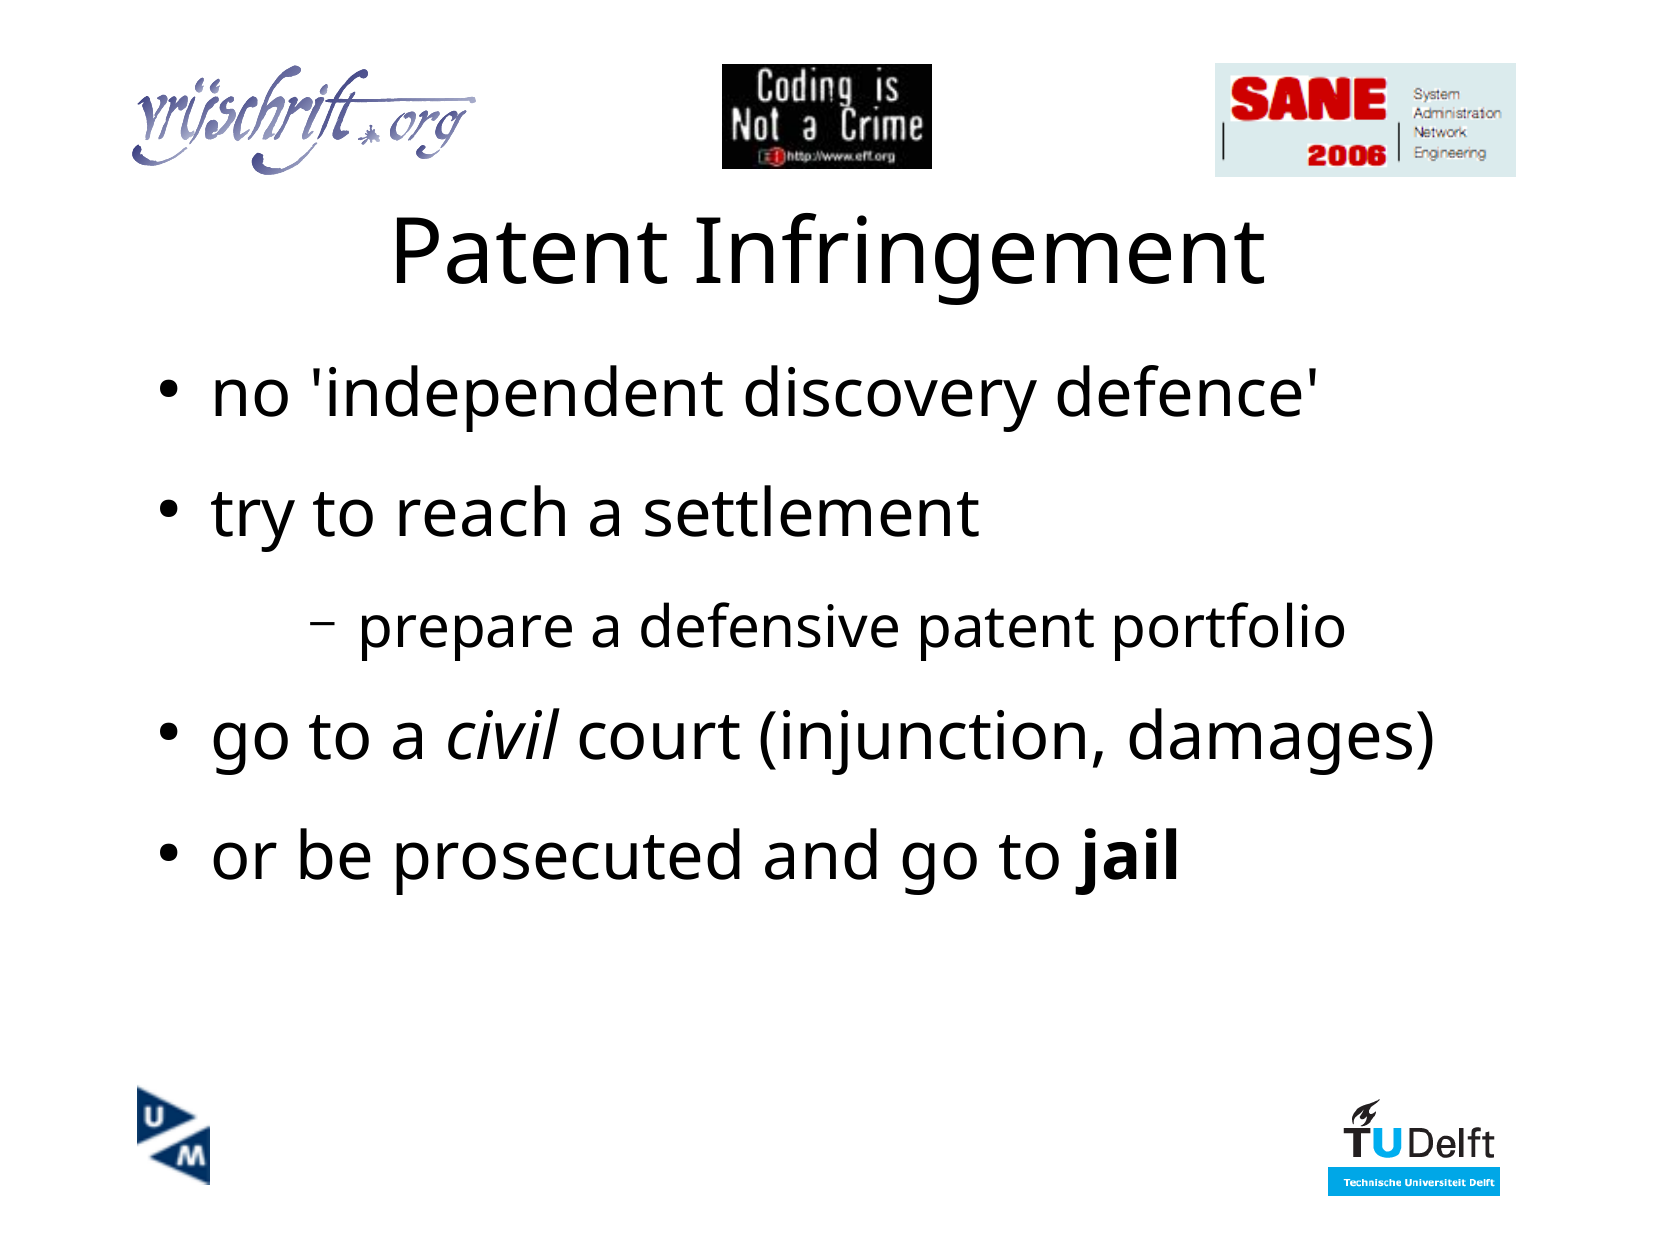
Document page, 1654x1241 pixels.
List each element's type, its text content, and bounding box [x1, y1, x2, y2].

picture [1215, 63, 1516, 144]
picture [1478, 1180, 1492, 1185]
title Patent Infringement [121, 144, 1534, 344]
picture [722, 64, 932, 144]
picture [137, 1127, 210, 1185]
list no 'independent discovery defence' try to reach a settlement prepare a defensive patent portfolio go to a civil court (injunction, damages) or be prosecuted and go to jail [121, 344, 1534, 1127]
picture [1328, 1127, 1500, 1166]
picture [1383, 1127, 1393, 1151]
